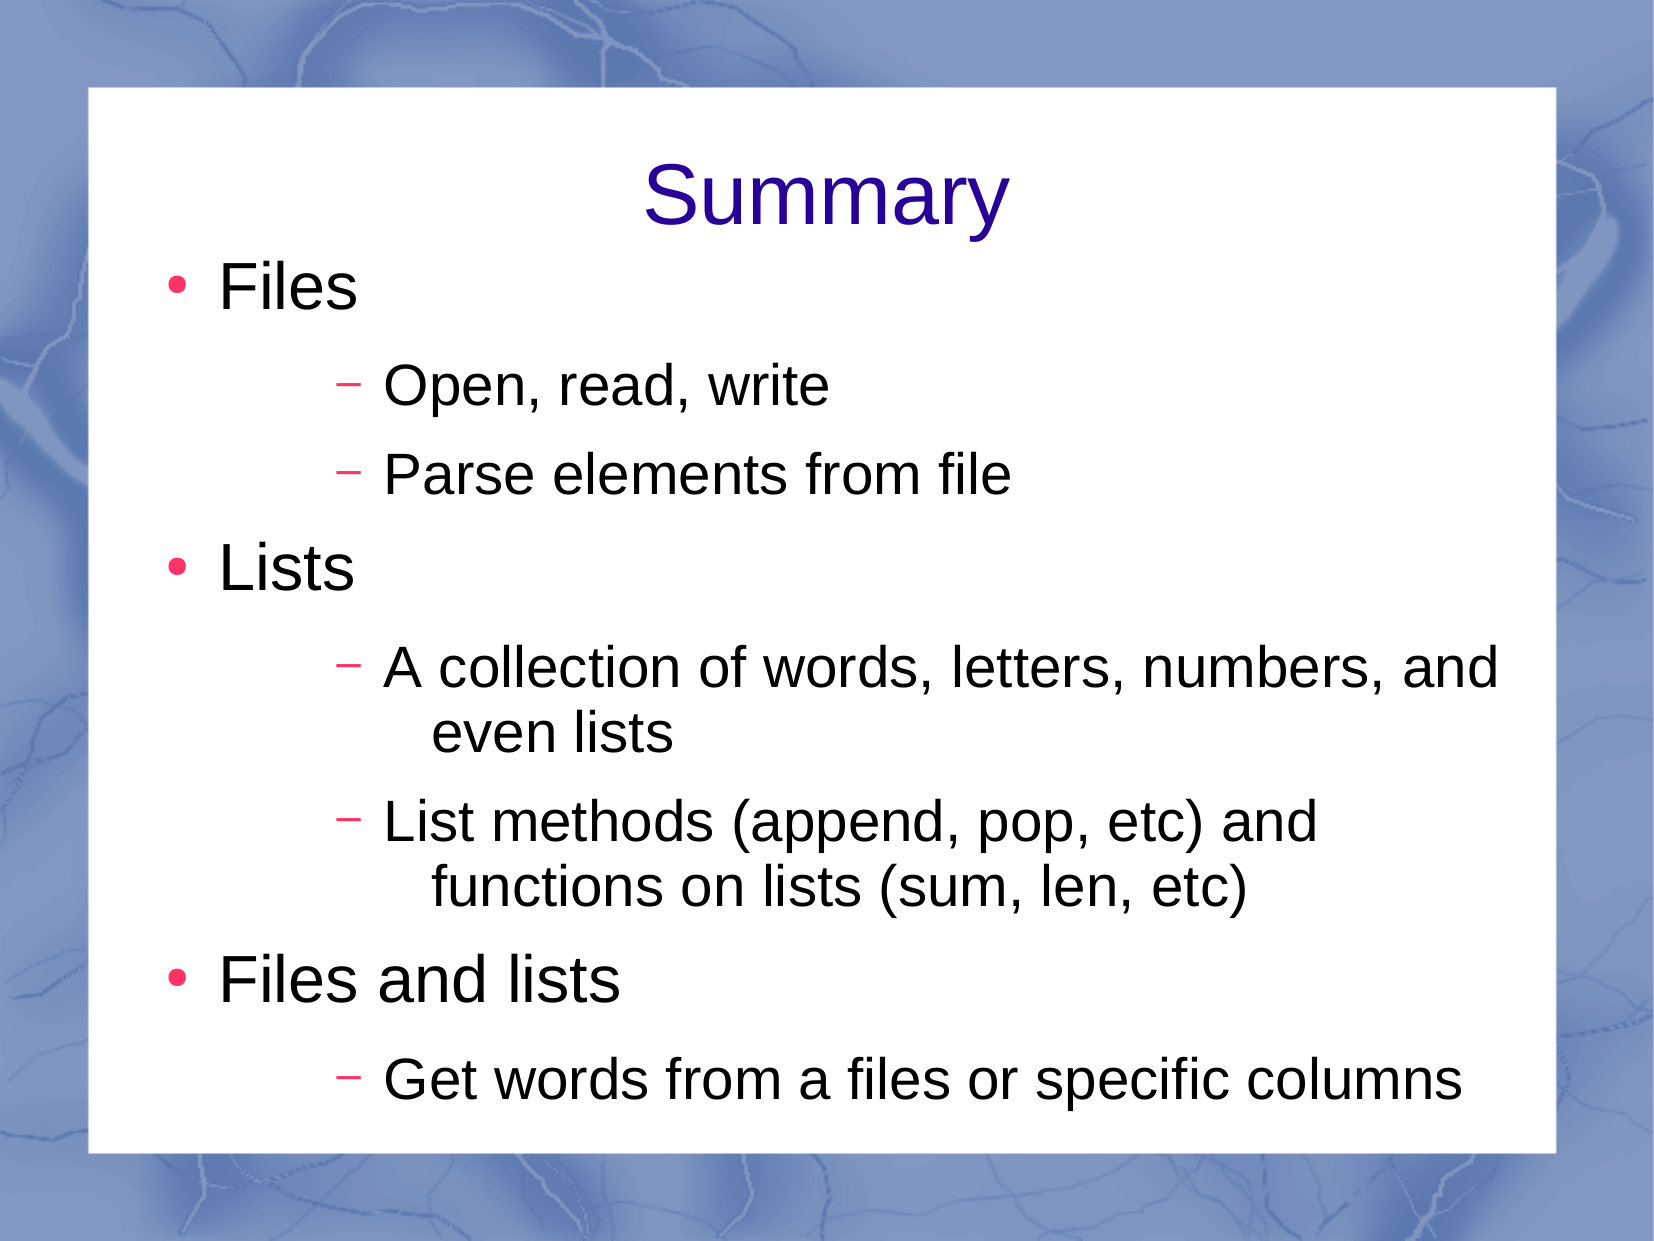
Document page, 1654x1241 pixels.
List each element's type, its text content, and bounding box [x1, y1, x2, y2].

list Files Open, read, write Parse elements from file Lists A collection of words, letters, numbers, and even lists List methods (append, pop, etc) and functions on lists (sum, len, etc) Files and lists Get words from a files or specific columns [147, 248, 1506, 1112]
picture [0, 0, 1654, 1241]
title Summary [118, 90, 1536, 298]
